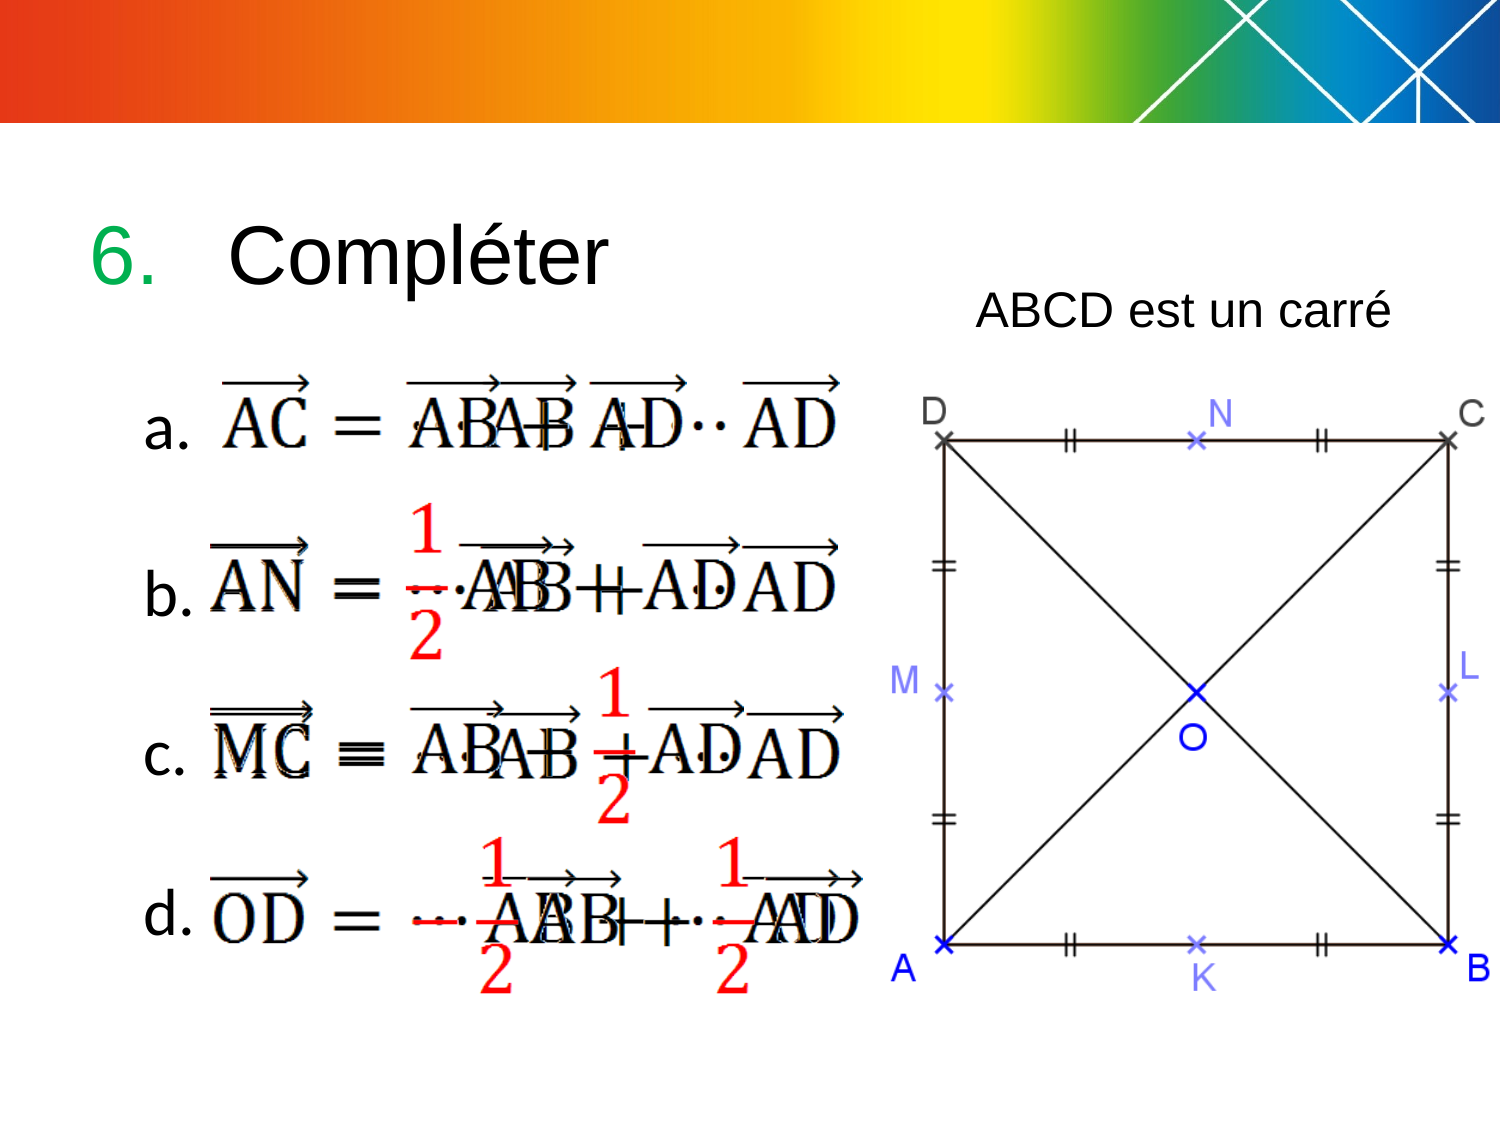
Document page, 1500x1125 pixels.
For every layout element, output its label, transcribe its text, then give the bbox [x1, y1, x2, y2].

picture [1340, 0, 1500, 123]
picture [0, 0, 1359, 123]
picture [867, 375, 1500, 1003]
picture [222, 363, 840, 478]
text_box Compléter [75, 164, 1500, 339]
text_box a. b. c. d. [128, 374, 685, 1037]
text_box ABCD est un carré [960, 269, 1454, 345]
picture [210, 492, 863, 1008]
